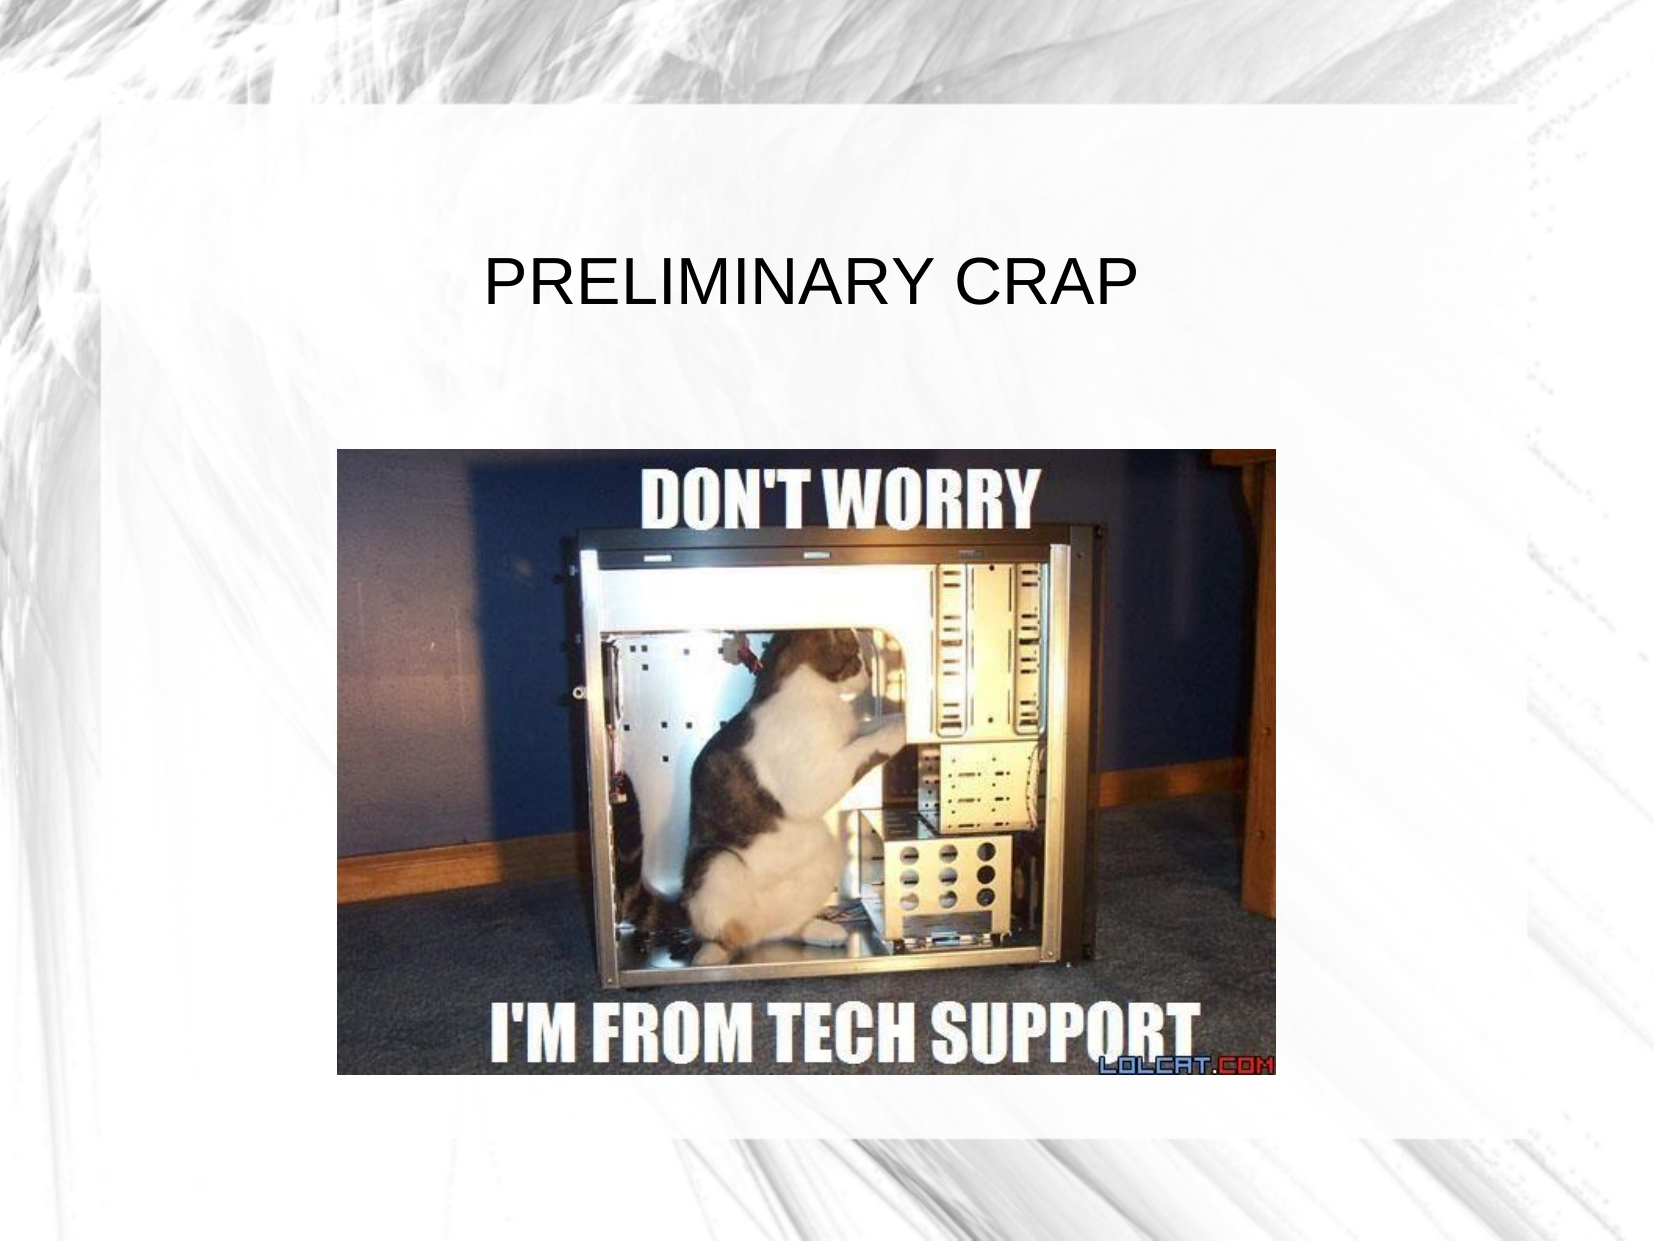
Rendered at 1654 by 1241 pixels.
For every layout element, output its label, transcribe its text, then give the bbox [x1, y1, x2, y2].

picture [0, 0, 1654, 1241]
subtitle PRELIMINARY CRAP [118, 243, 1506, 319]
